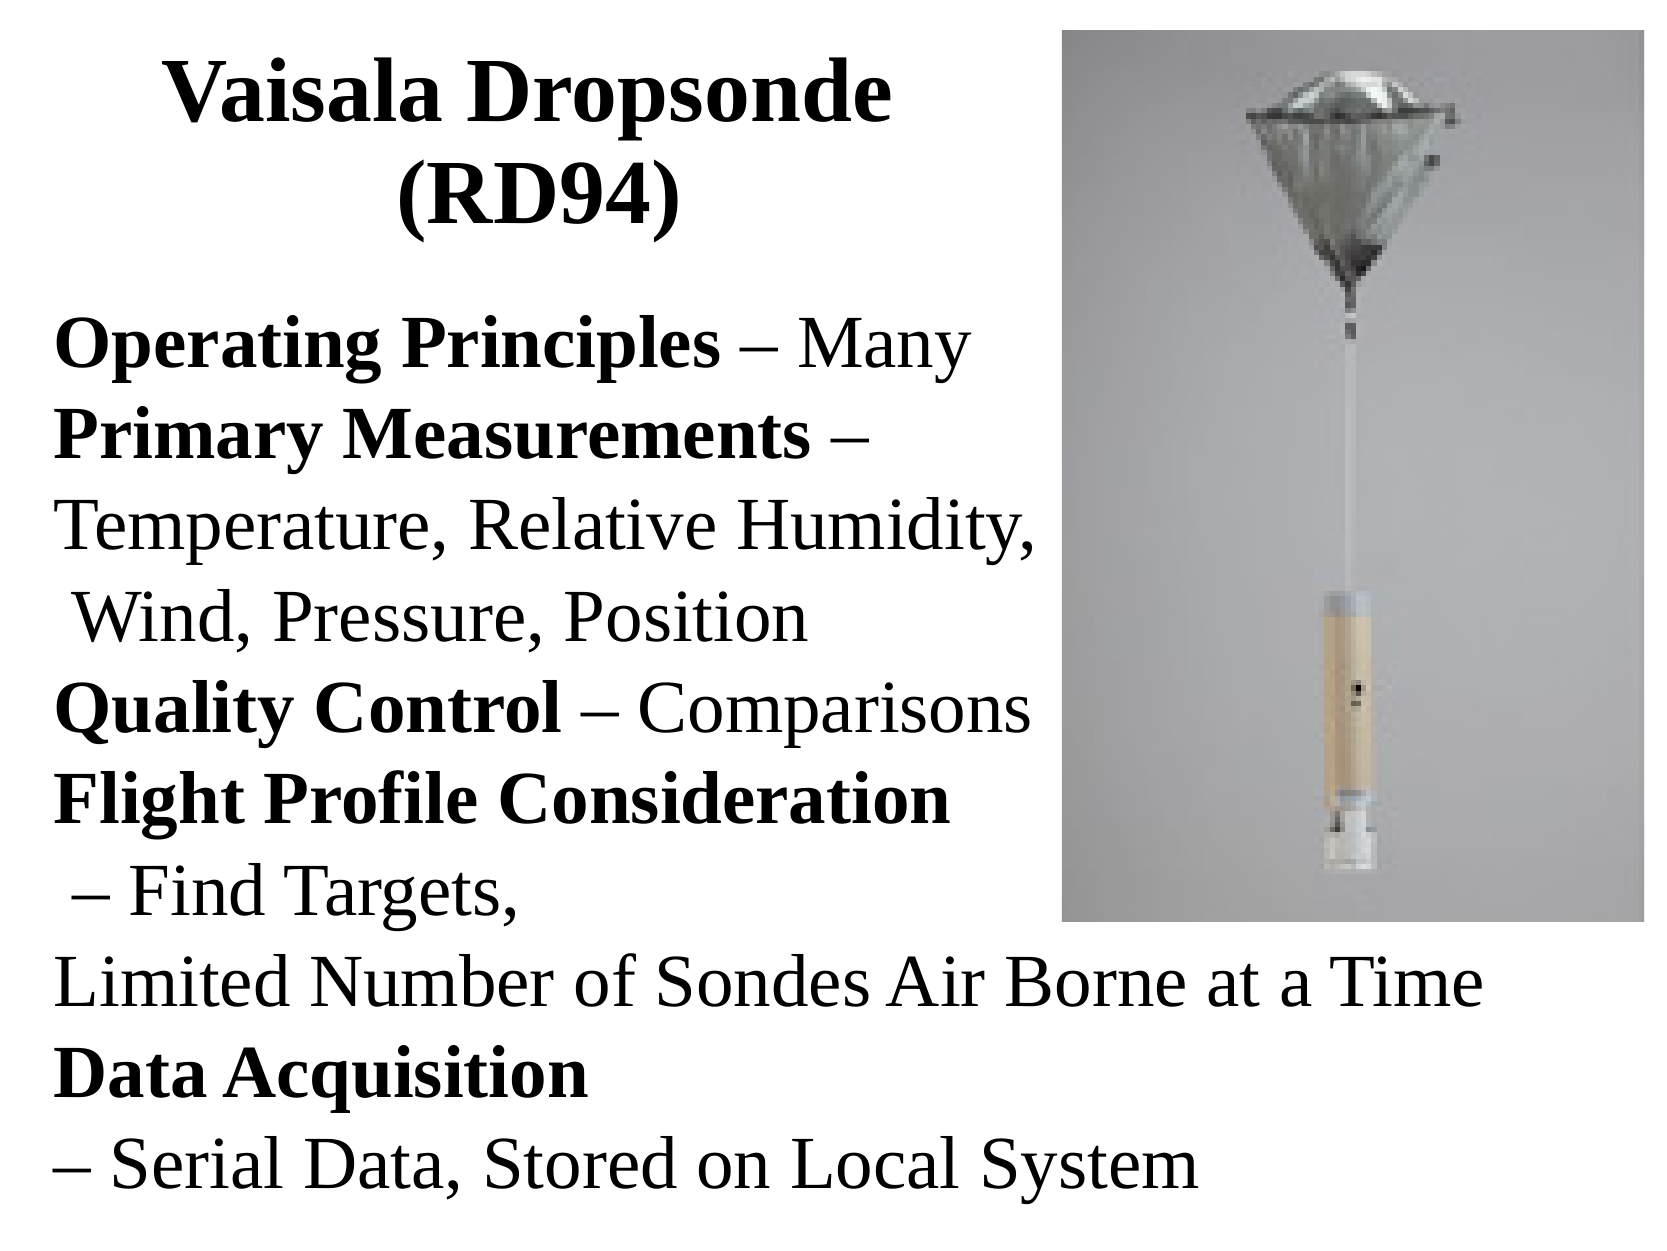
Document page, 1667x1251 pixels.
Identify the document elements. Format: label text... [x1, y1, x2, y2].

title Vaisala Dropsonde (RD94) [5, 37, 1051, 246]
picture [1061, 30, 1645, 922]
title Operating Principles – Many Primary Measurements – Temperature, Relative Humidity, Wind, Pressure, Position Quality Control – Comparisons Flight Profile Consideration – Find Targets, Limited Number of Sondes Air Borne at a Time Data Acquisition – Serial Data, Stored on Local System [18, 296, 1621, 1201]
